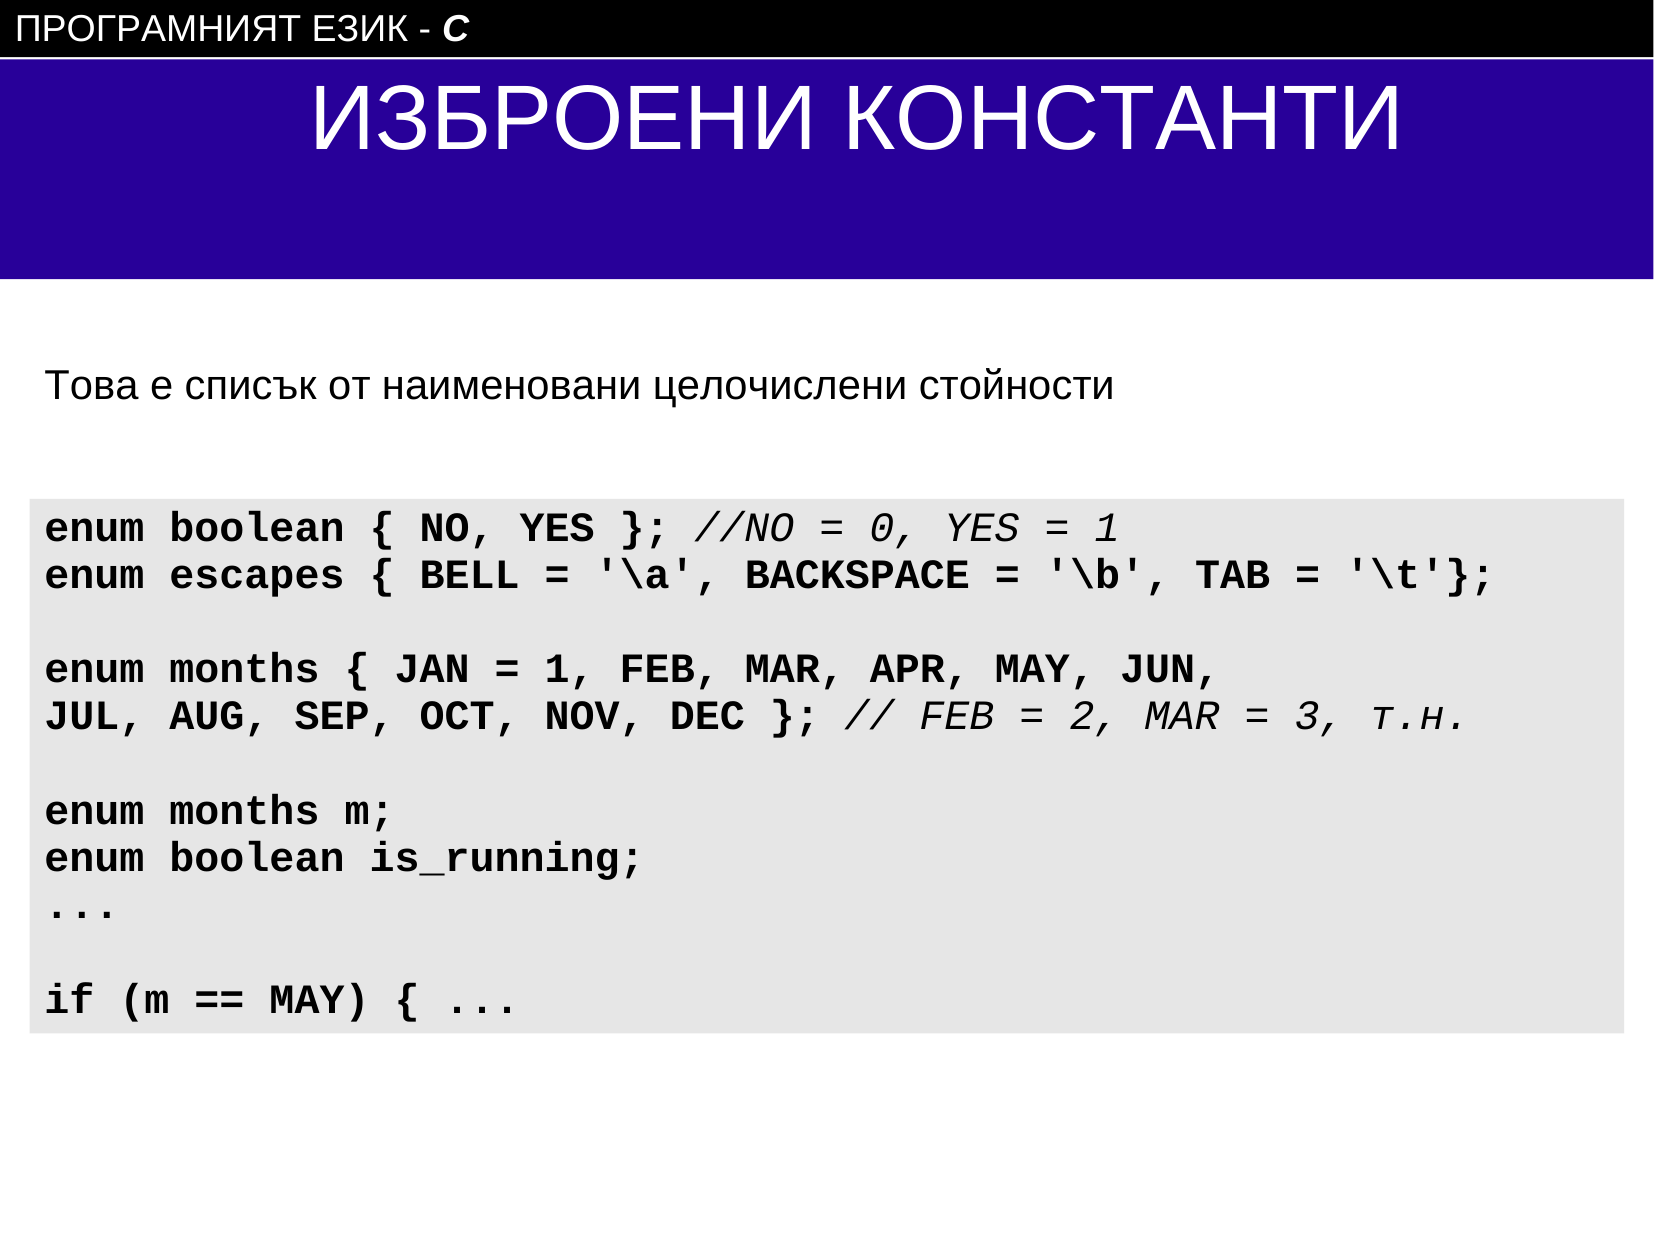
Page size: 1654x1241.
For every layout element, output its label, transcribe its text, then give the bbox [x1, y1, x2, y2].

text_box ИЗБРОЕНИ КОНСТАНТИ [0, 59, 1654, 280]
text_box Това е списък от наименовани целочислени стойности [29, 354, 1625, 416]
text_box enum boolean { NO, YES }; //NO = 0, YES = 1 enum escapes { BELL = '\a', BACKSPACE = '\b', TAB = '\t'}; enum months { JAN = 1, FEB, MAR, APR, MAY, JUN, JUL, AUG, SEP, OCT, NOV, DEC }; // FEB = 2, MAR = 3, т.н. enum months m; enum boolean is_running; ... if (m == MAY) { ... [29, 498, 1625, 1034]
text_box ПРОГРАМНИЯT ЕЗИК - С [0, 0, 1654, 58]
